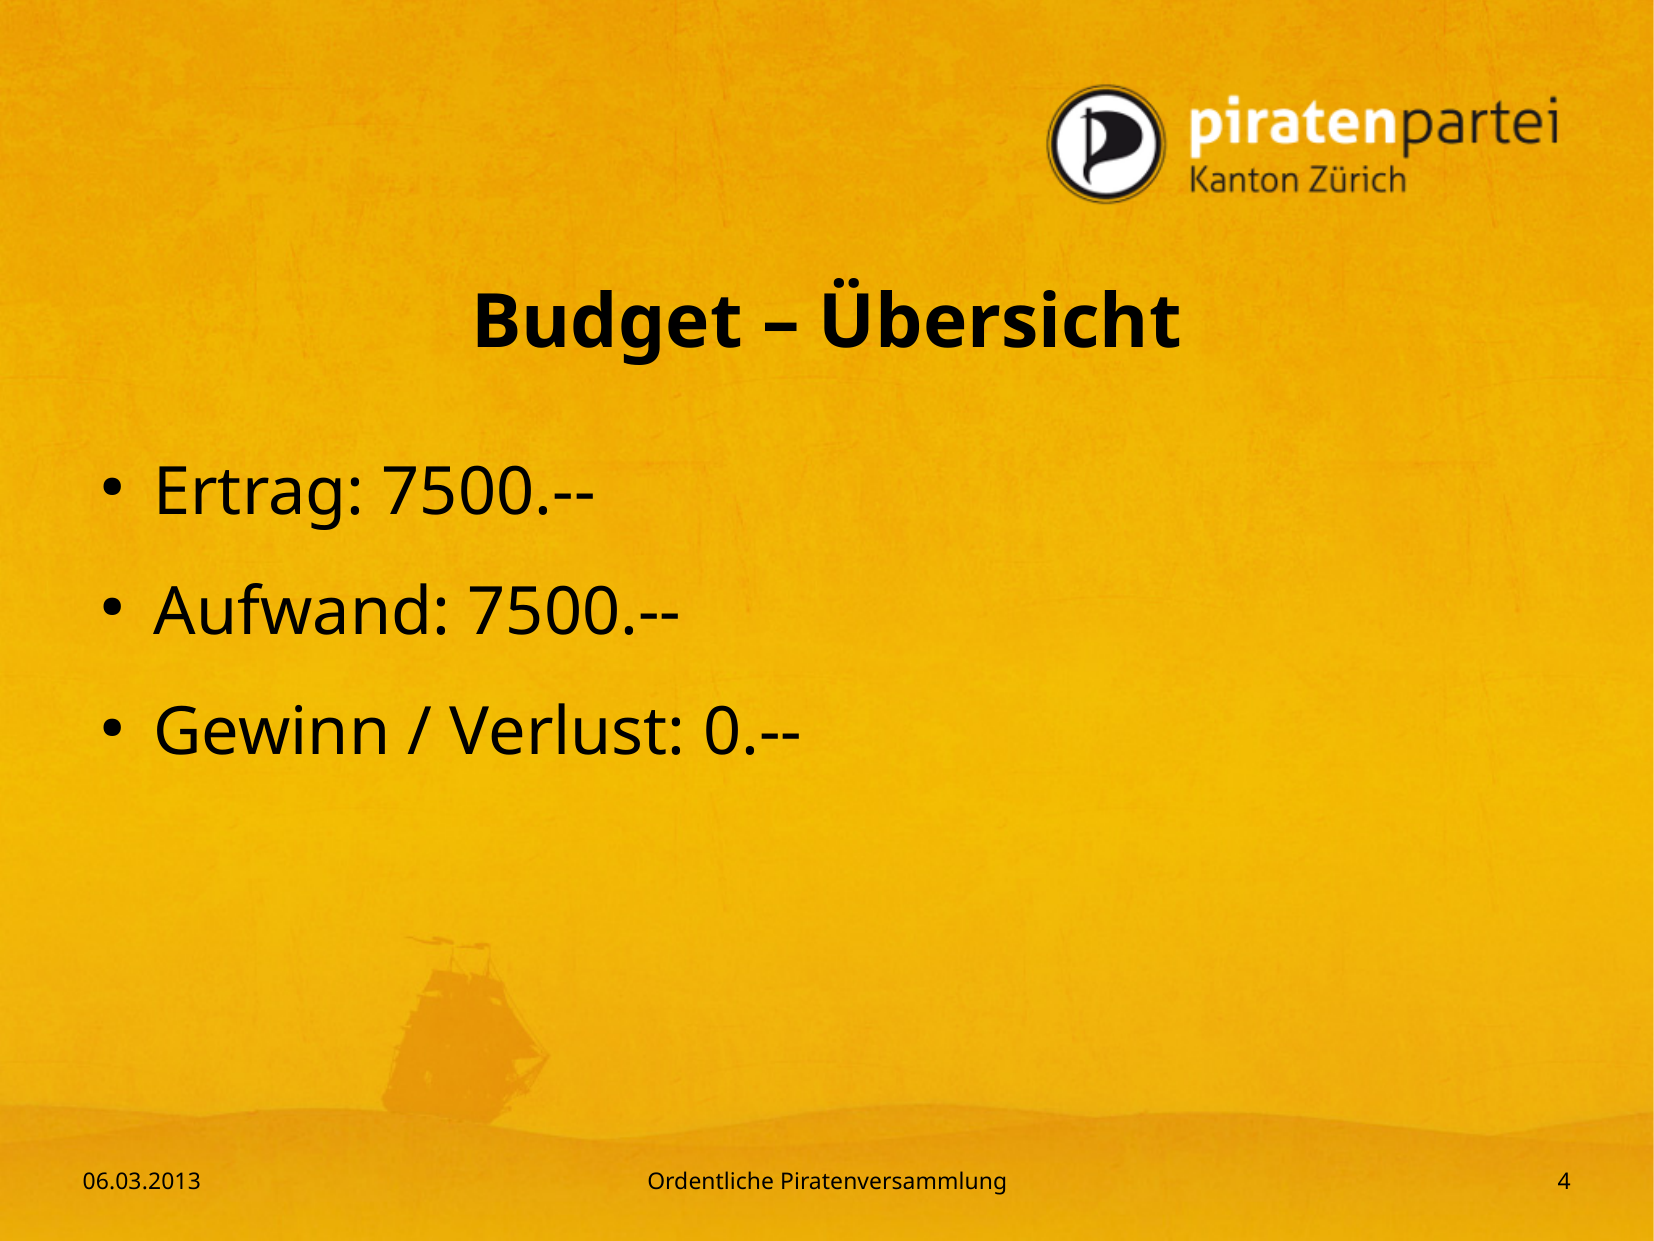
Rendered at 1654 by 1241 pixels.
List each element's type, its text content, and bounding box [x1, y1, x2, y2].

title Budget – Übersicht [82, 214, 1571, 422]
list Ertrag: 7500.-- Aufwand: 7500.-- Gewinn / Verlust: 0.-- [82, 442, 1571, 1241]
picture [0, 0, 1654, 1241]
